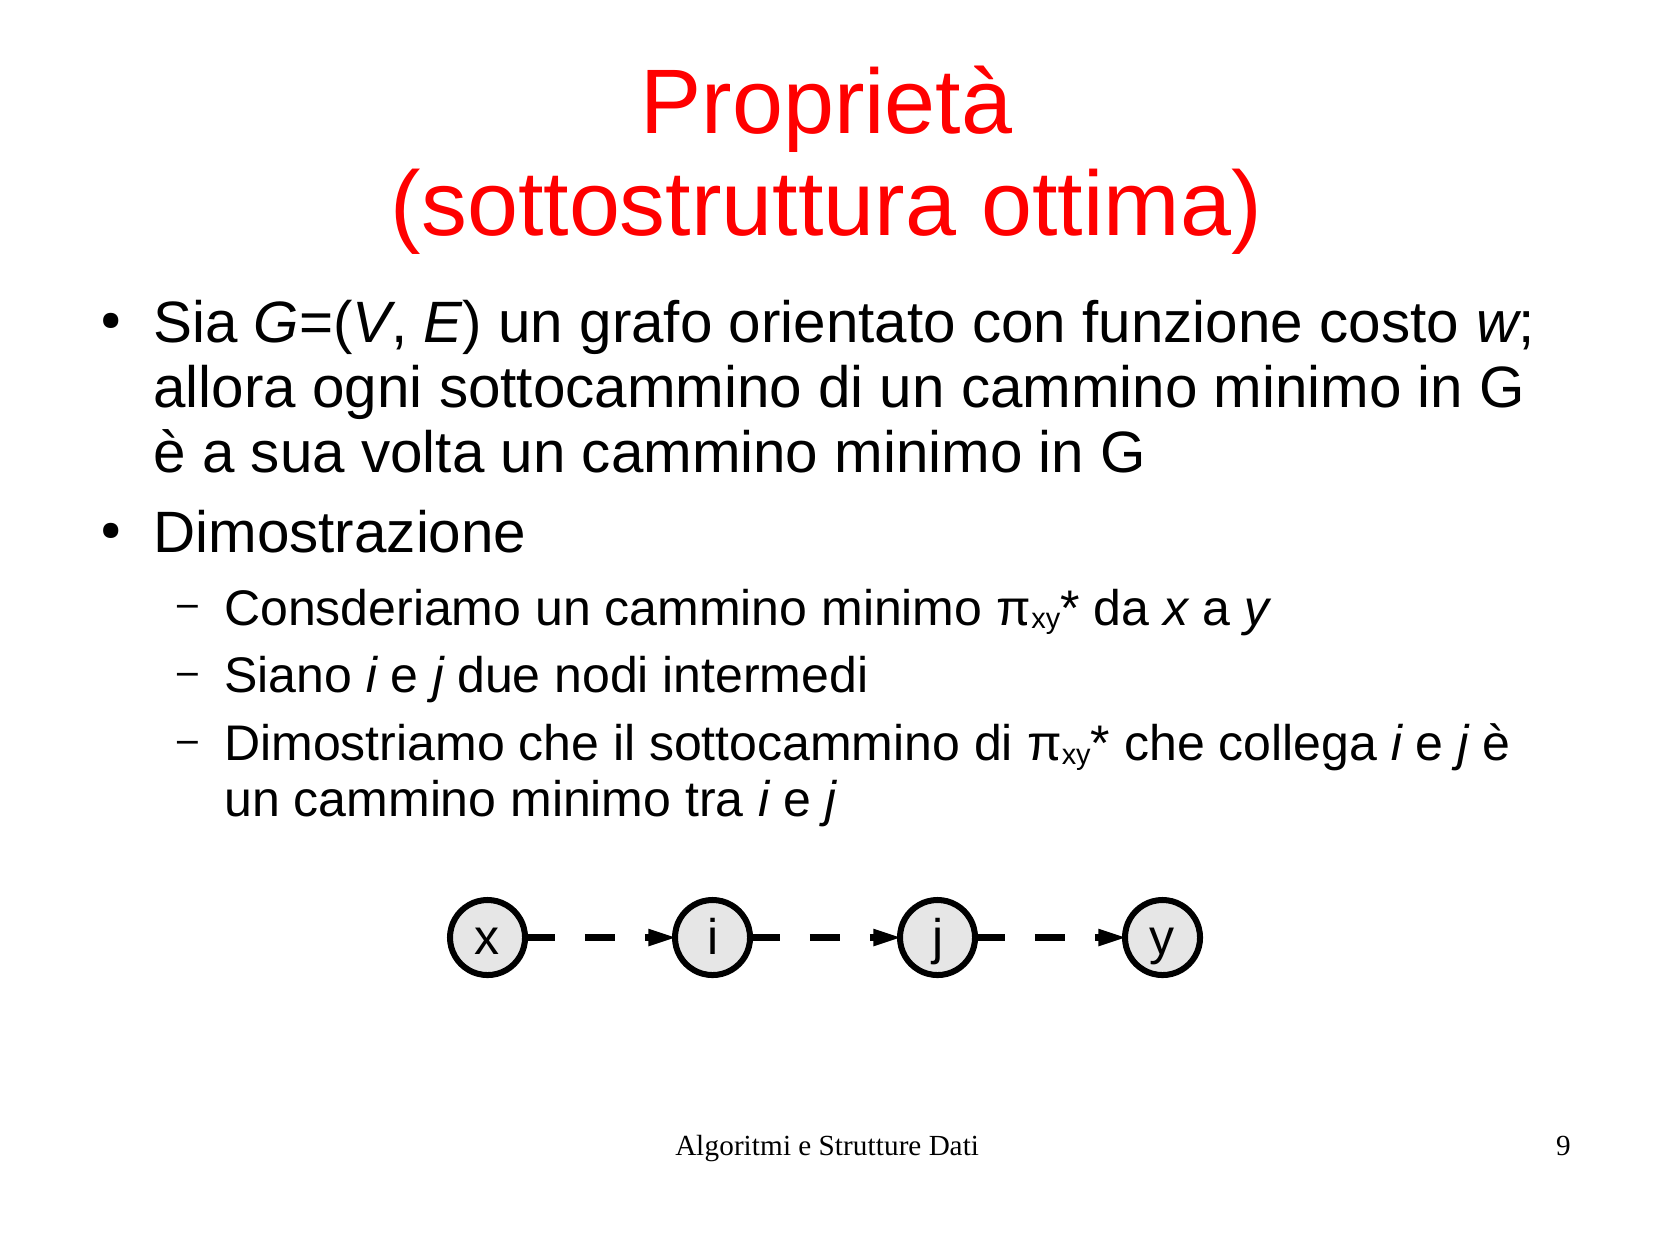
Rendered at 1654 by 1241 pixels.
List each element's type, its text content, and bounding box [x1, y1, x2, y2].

list Sia G=(V, E) un grafo orientato con funzione costo w; allora ogni sottocammino di un cammino minimo in G è a sua volta un cammino minimo in G Dimostrazione Consderiamo un cammino minimo πxy* da x a y Siano i e j due nodi intermedi Dimostriamo che il sottocammino di πxy* che collega i e j è un cammino minimo tra i e j [82, 290, 1571, 1109]
title Proprietà (sottostruttura ottima) [82, 49, 1571, 257]
text_box j [900, 900, 975, 976]
text_box i [675, 900, 750, 976]
text_box x [450, 900, 525, 976]
text_box y [1125, 900, 1201, 976]
